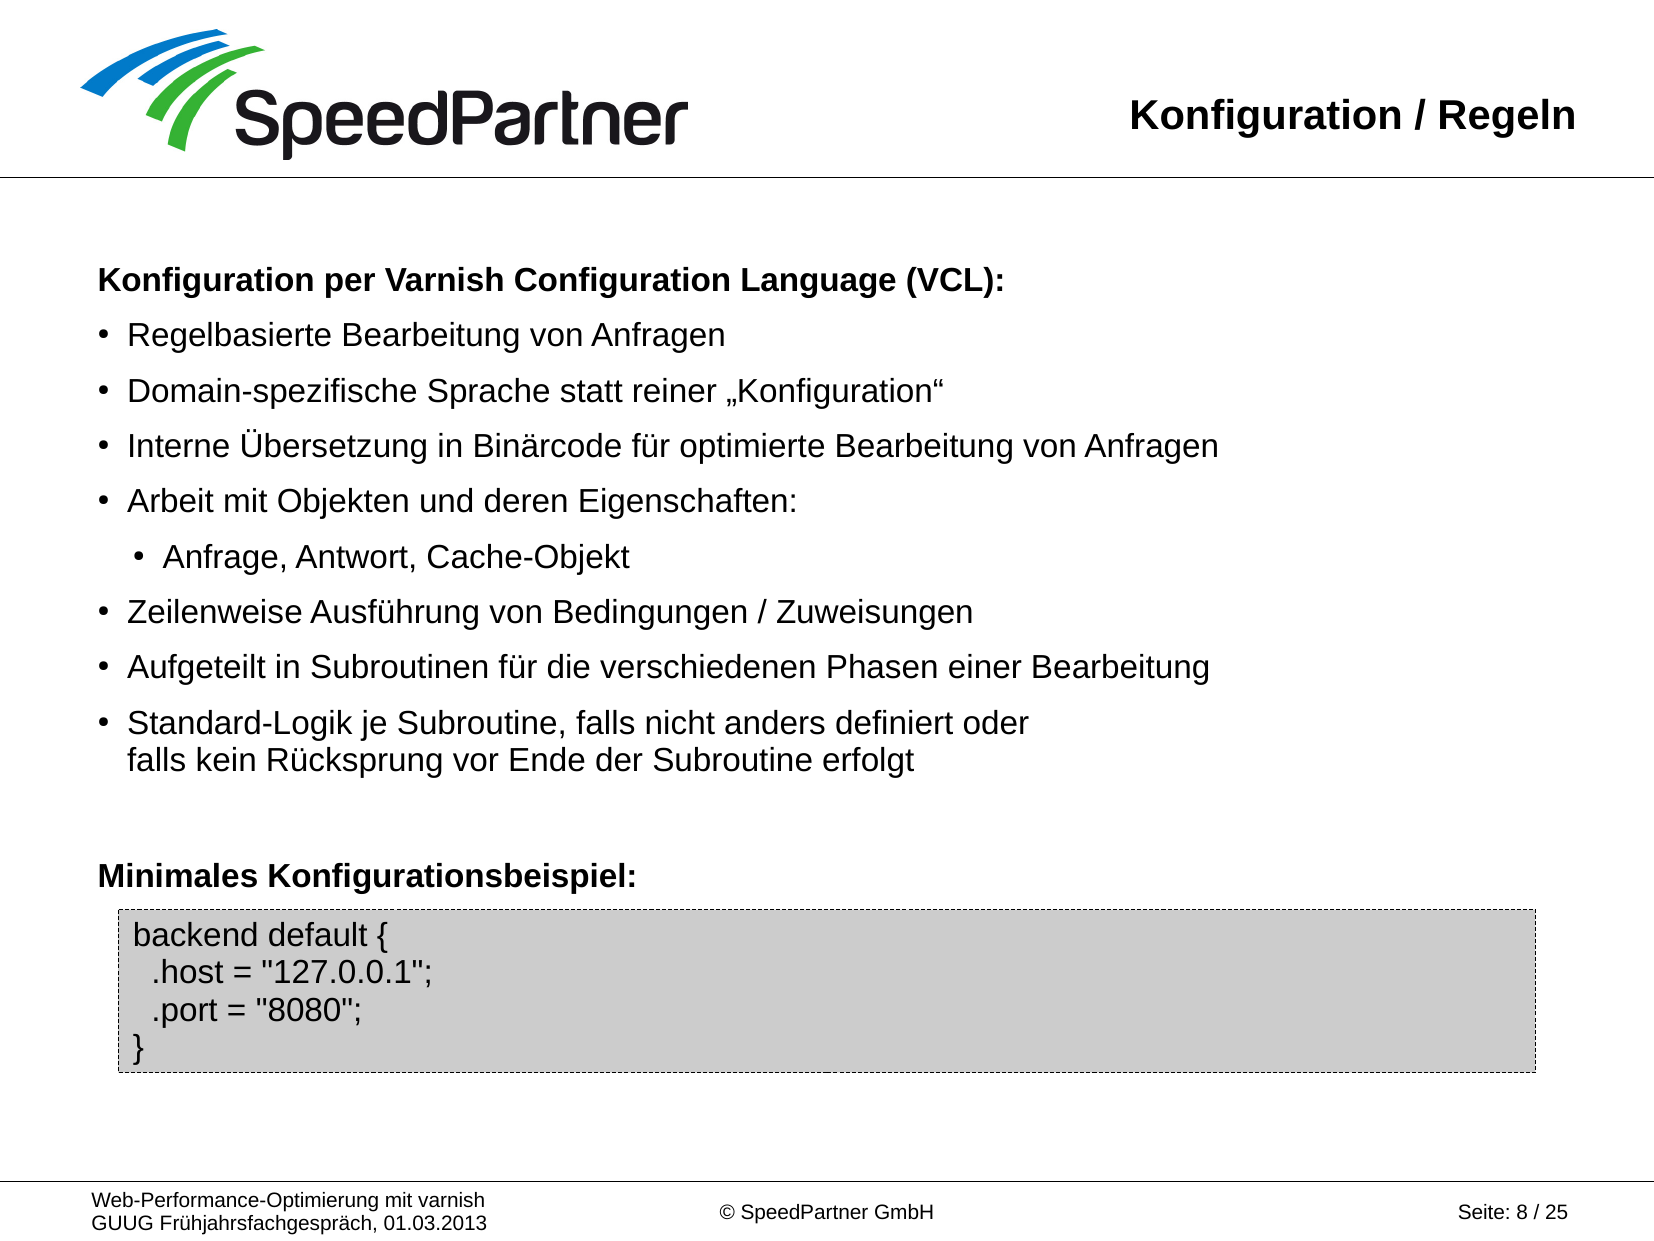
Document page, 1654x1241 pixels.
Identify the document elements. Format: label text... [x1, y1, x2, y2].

text_box Minimales Konfigurationsbeispiel: [82, 850, 1565, 916]
text_box Konfiguration per Varnish Configuration Language (VCL): Regelbasierte Bearbeitung von Anfragen Domain-spezifische Sprache statt reiner „Konfiguration“ Interne Übersetzung in Binärcode für optimierte Bearbeitung von Anfragen Arbeit mit Objekten und deren Eigenschaften: Anfrage, Antwort, Cache-Objekt Zeilenweise Ausführung von Bedingungen / Zuweisungen Aufgeteilt in Subroutinen für die verschiedenen Phasen einer Bearbeitung Standard-Logik je Subroutine, falls nicht anders definiert oder falls kein Rücksprung vor Ende der Subroutine erfolgt [82, 916, 1565, 1177]
text_box Konfiguration per Varnish Configuration Language (VCL): Regelbasierte Bearbeitung von Anfragen Domain-spezifische Sprache statt reiner „Konfiguration“ Interne Übersetzung in Binärcode für optimierte Bearbeitung von Anfragen Arbeit mit Objekten und deren Eigenschaften: Anfrage, Antwort, Cache-Objekt Zeilenweise Ausführung von Bedingungen / Zuweisungen Aufgeteilt in Subroutinen für die verschiedenen Phasen einer Bearbeitung Standard-Logik je Subroutine, falls nicht anders definiert oder falls kein Rücksprung vor Ende der Subroutine erfolgt [82, 254, 1565, 850]
title Konfiguration / Regeln [590, 70, 1577, 160]
picture [80, 29, 688, 160]
text_box backend default { .host = "127.0.0.1"; .port = "8080"; } [118, 916, 1536, 1073]
